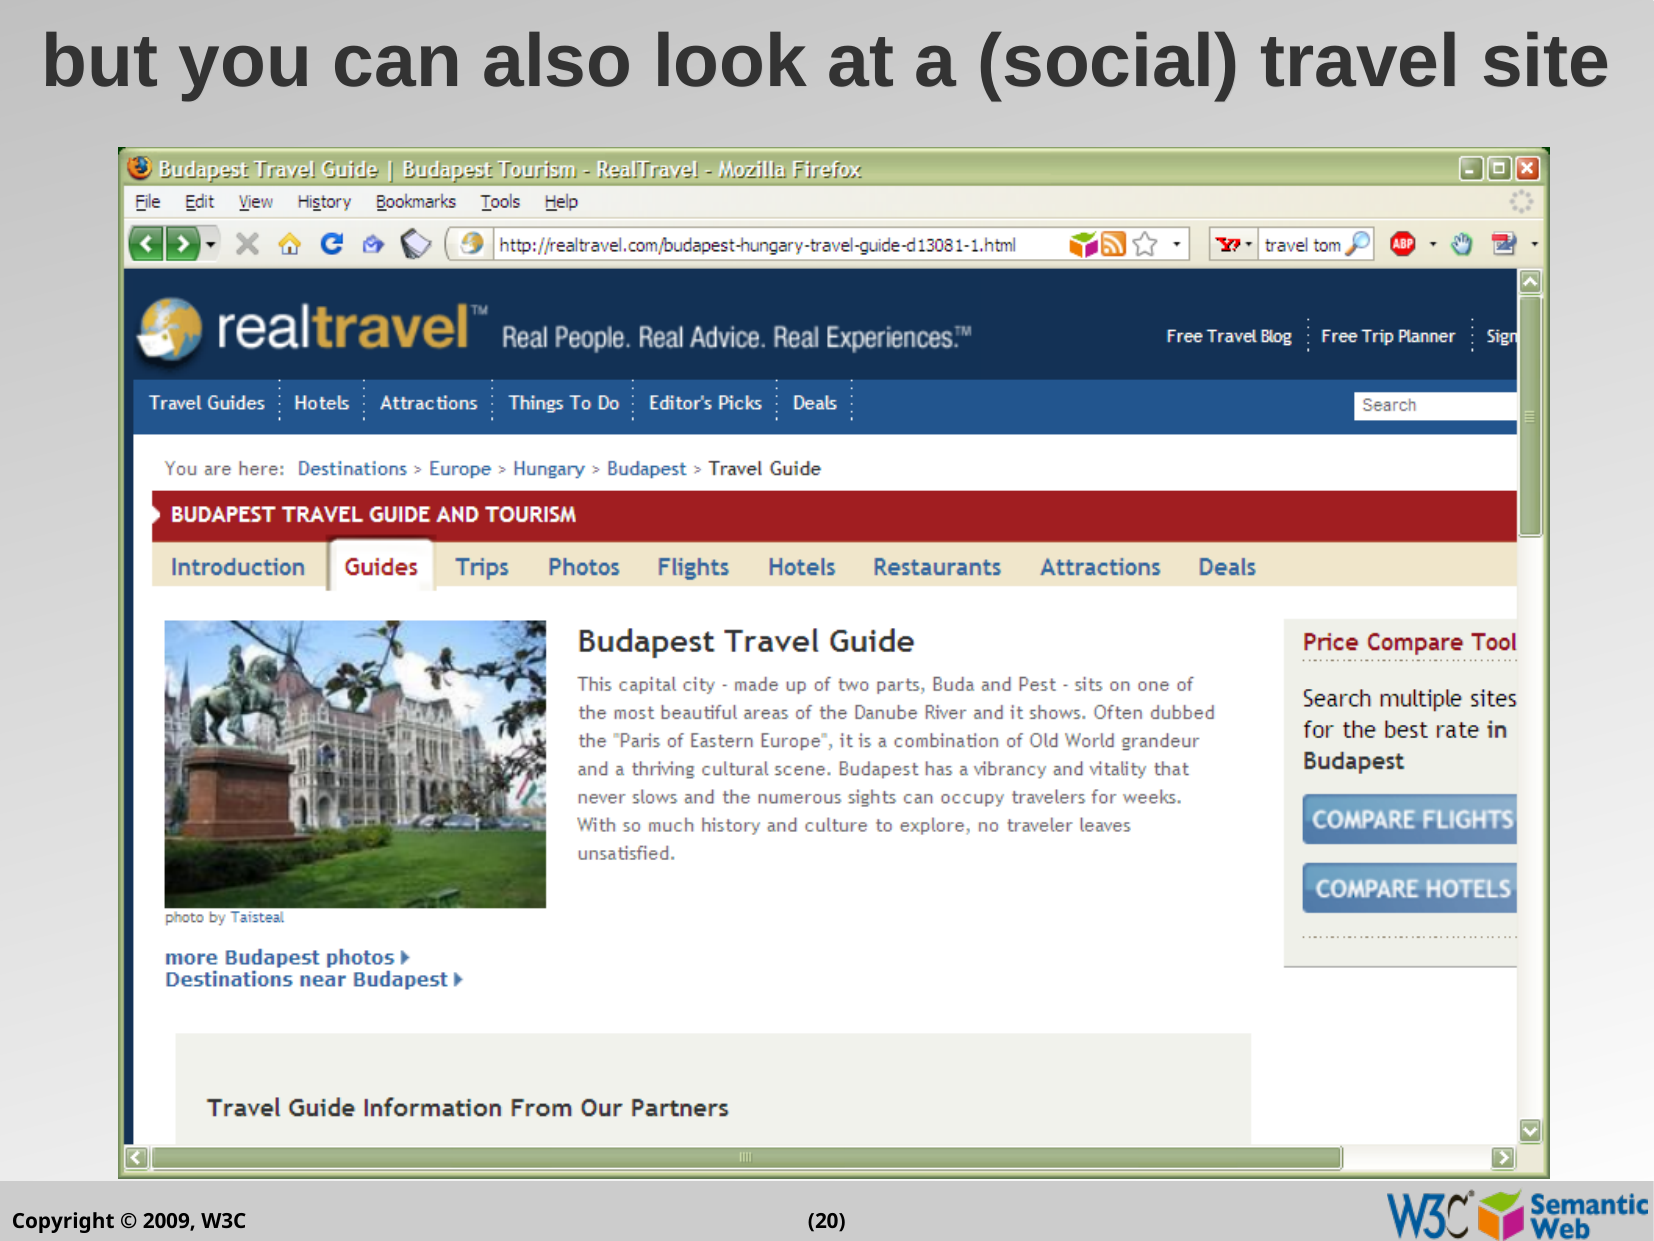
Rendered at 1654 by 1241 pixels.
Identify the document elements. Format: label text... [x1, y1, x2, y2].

picture [118, 147, 1550, 1179]
picture [1387, 1187, 1648, 1241]
title but you can also look at a (social) travel site [0, 0, 1654, 119]
